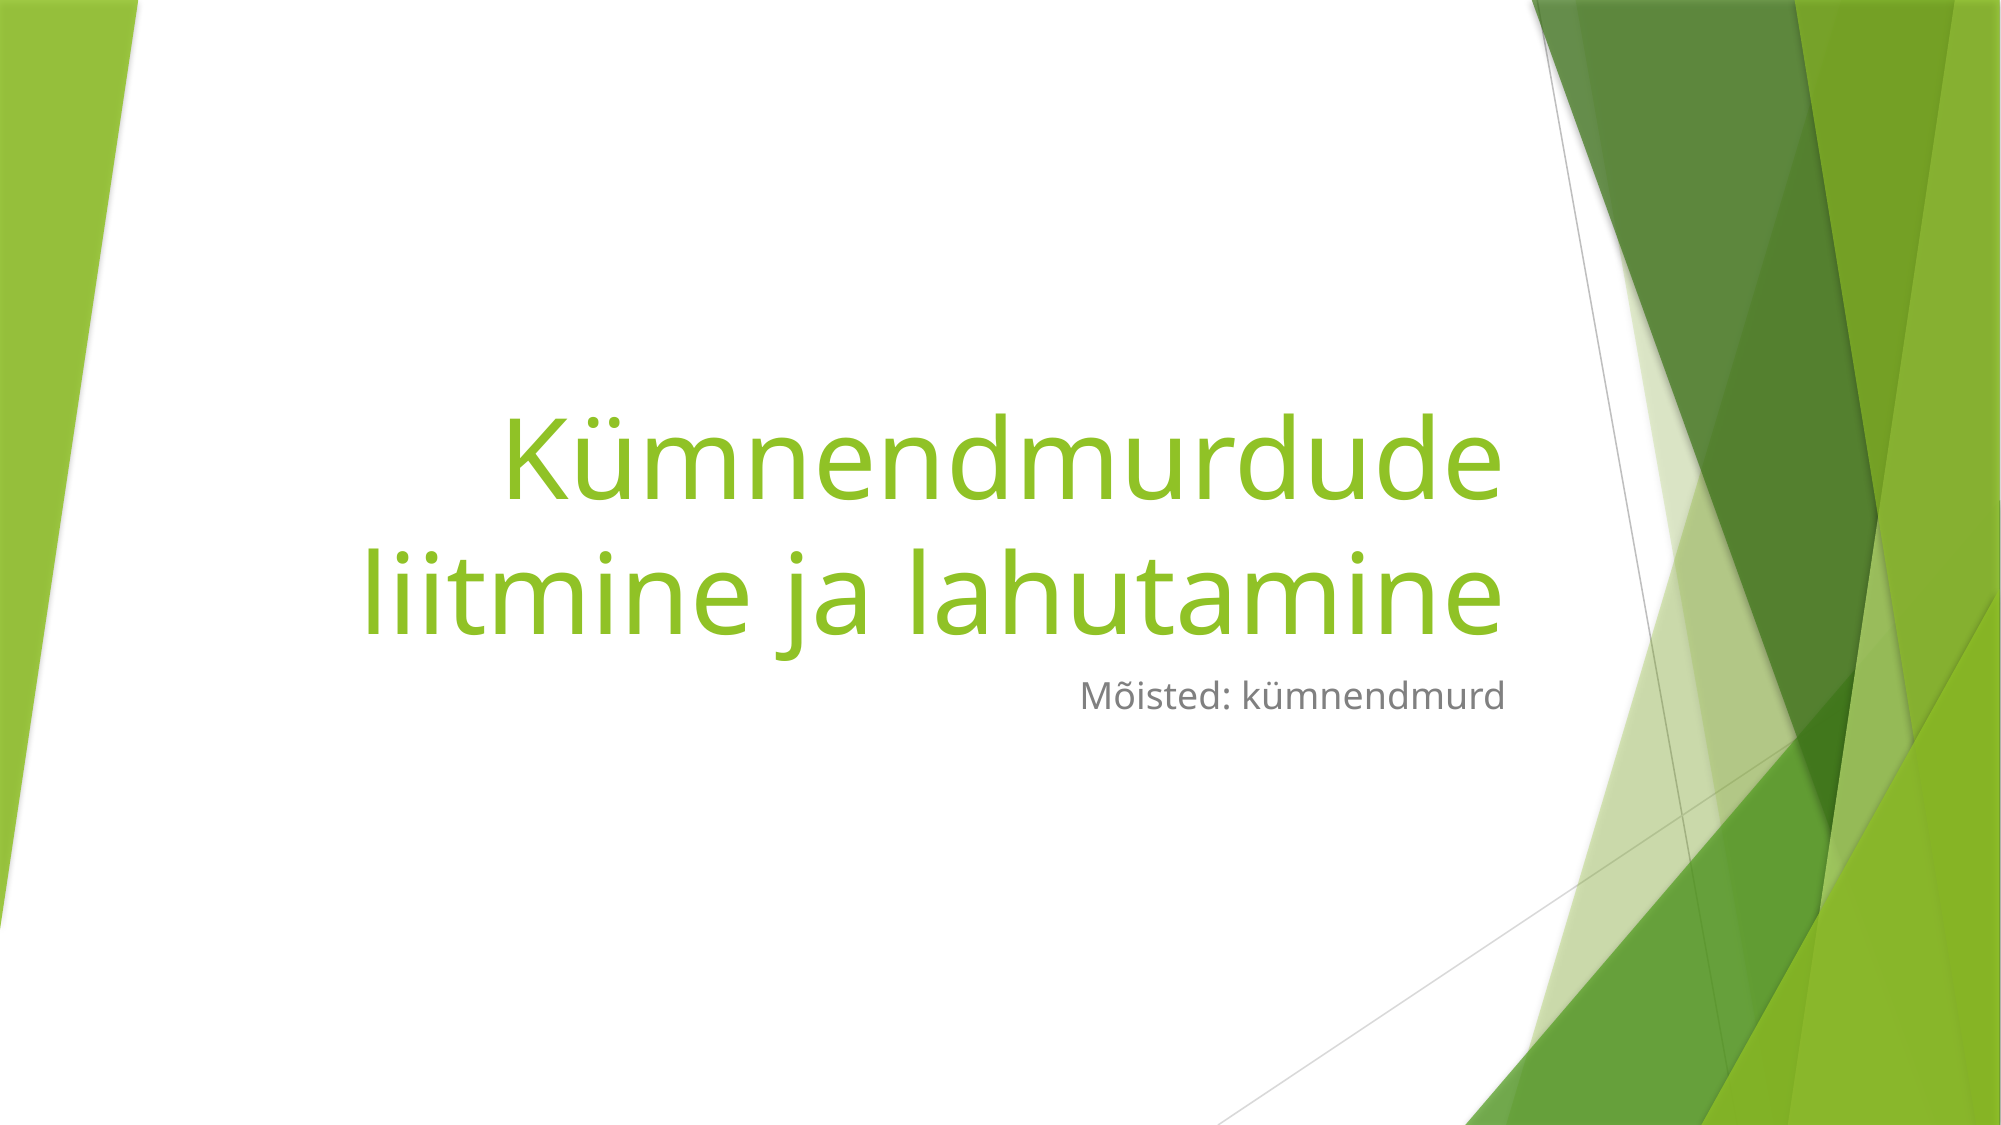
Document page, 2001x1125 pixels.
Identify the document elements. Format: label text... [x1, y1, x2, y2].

title Kümnendmurdude liitmine ja lahutamine [247, 394, 1522, 664]
subtitle Mõisted: kümnendmurd [247, 664, 1522, 845]
